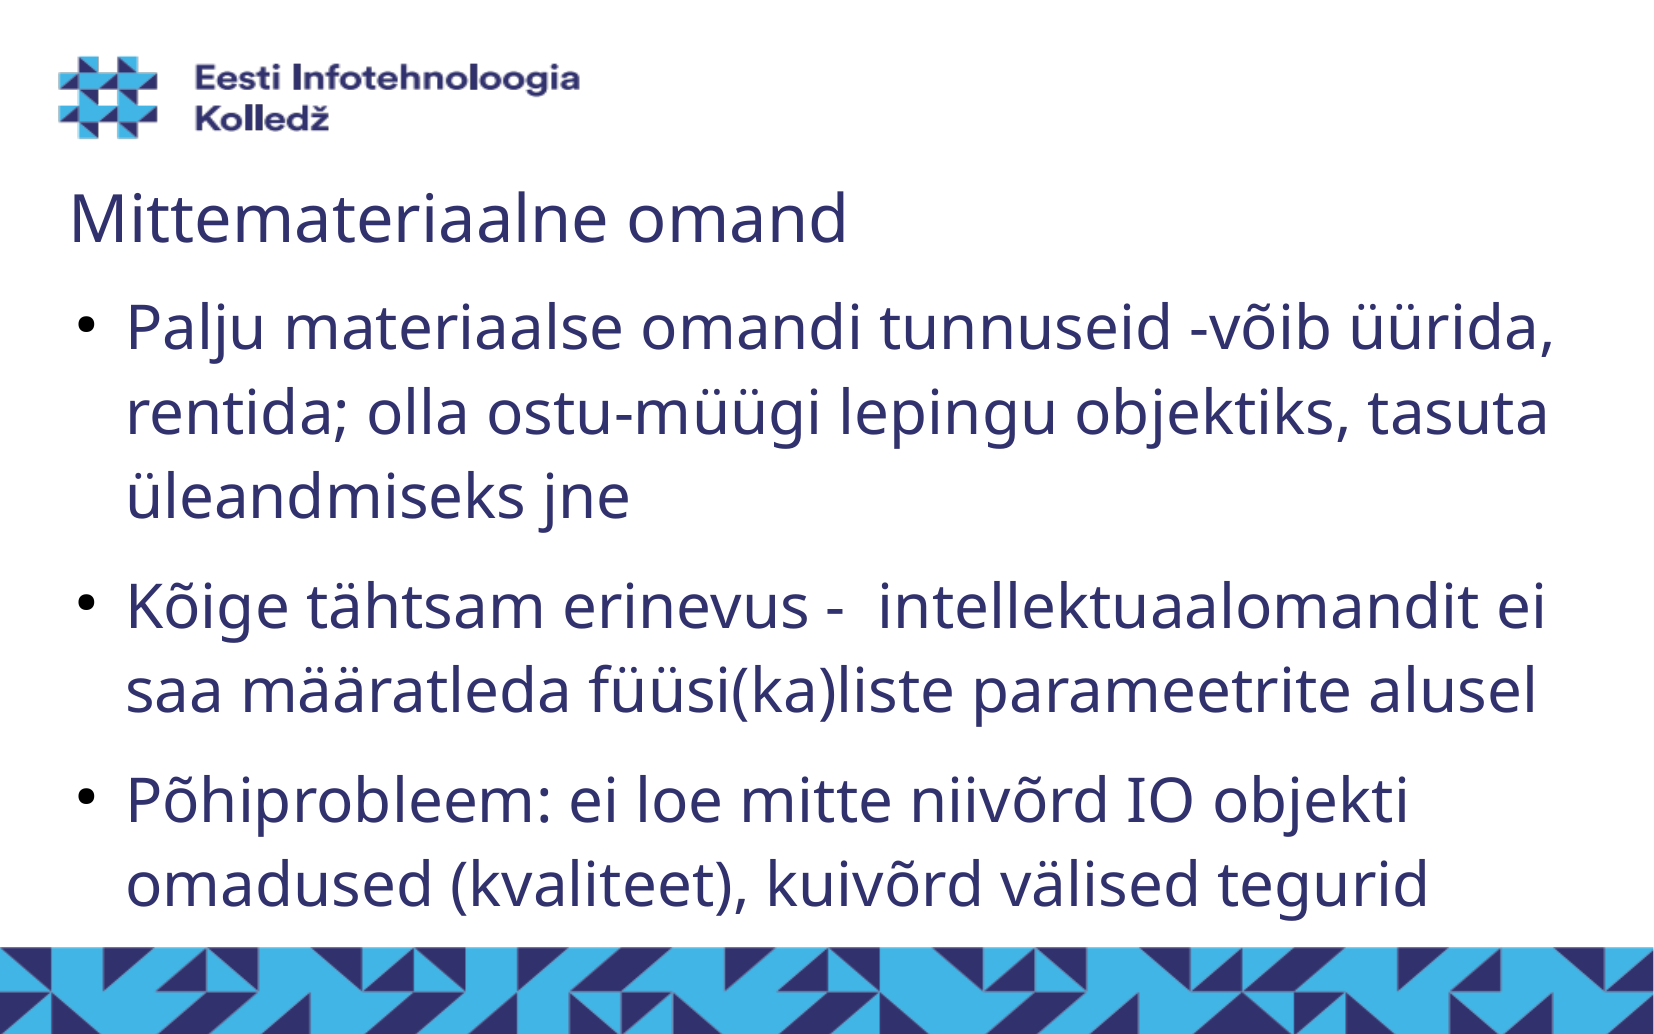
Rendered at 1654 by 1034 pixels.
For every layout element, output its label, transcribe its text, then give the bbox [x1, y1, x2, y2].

list Palju materiaalse omandi tunnuseid -võib üürida, rentida; olla ostu-müügi lepingu objektiks, tasuta üleandmiseks jne Kõige tähtsam erinevus - intellektuaalomandit ei saa määratleda füüsi(ka)liste parameetrite alusel Põhiprobleem: ei loe mitte niivõrd IO objekti omadused (kvaliteet), kuivõrd välised tegurid [59, 283, 1595, 936]
title Mittemateriaalne omand [68, 147, 1536, 283]
